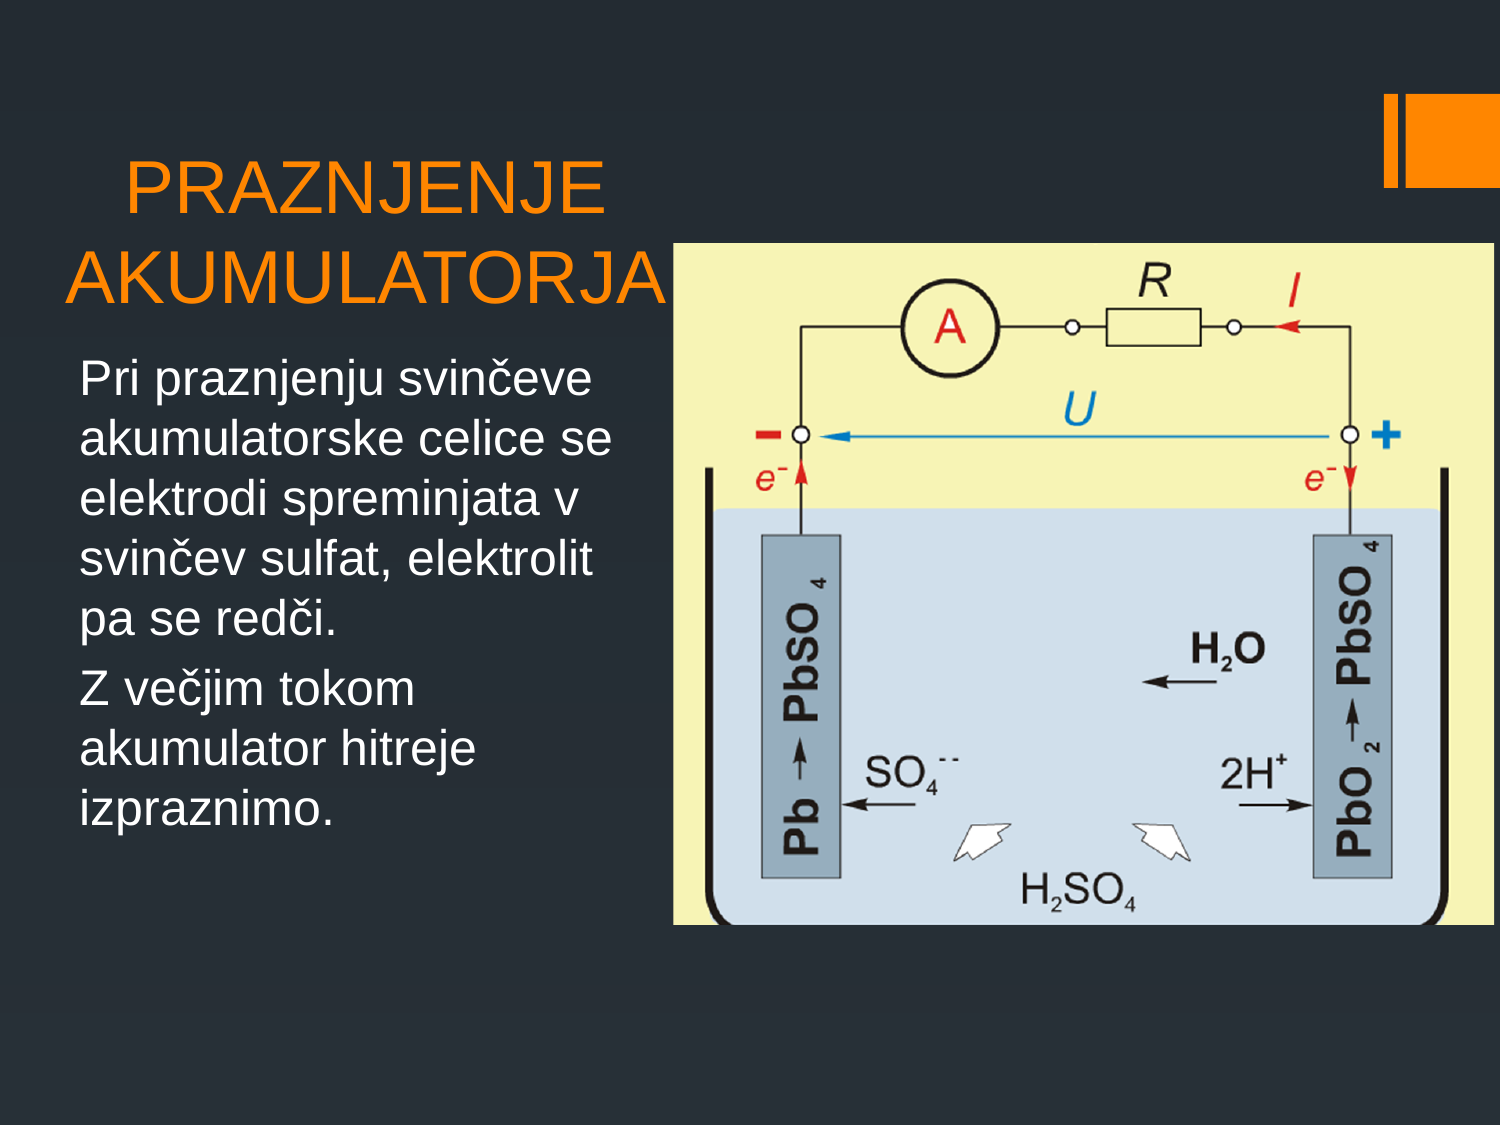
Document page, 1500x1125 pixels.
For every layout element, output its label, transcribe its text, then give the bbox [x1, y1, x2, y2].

title PRAZNJENJE AKUMULATORJA [41, 54, 691, 327]
picture [673, 243, 1495, 925]
list Pri praznjenju svinčeve akumulatorske celice se elektrodi spreminjata v svinčev sulfat, elektrolit pa se redči. Z večjim tokom akumulator hitreje izpraznimo. [64, 338, 656, 1035]
